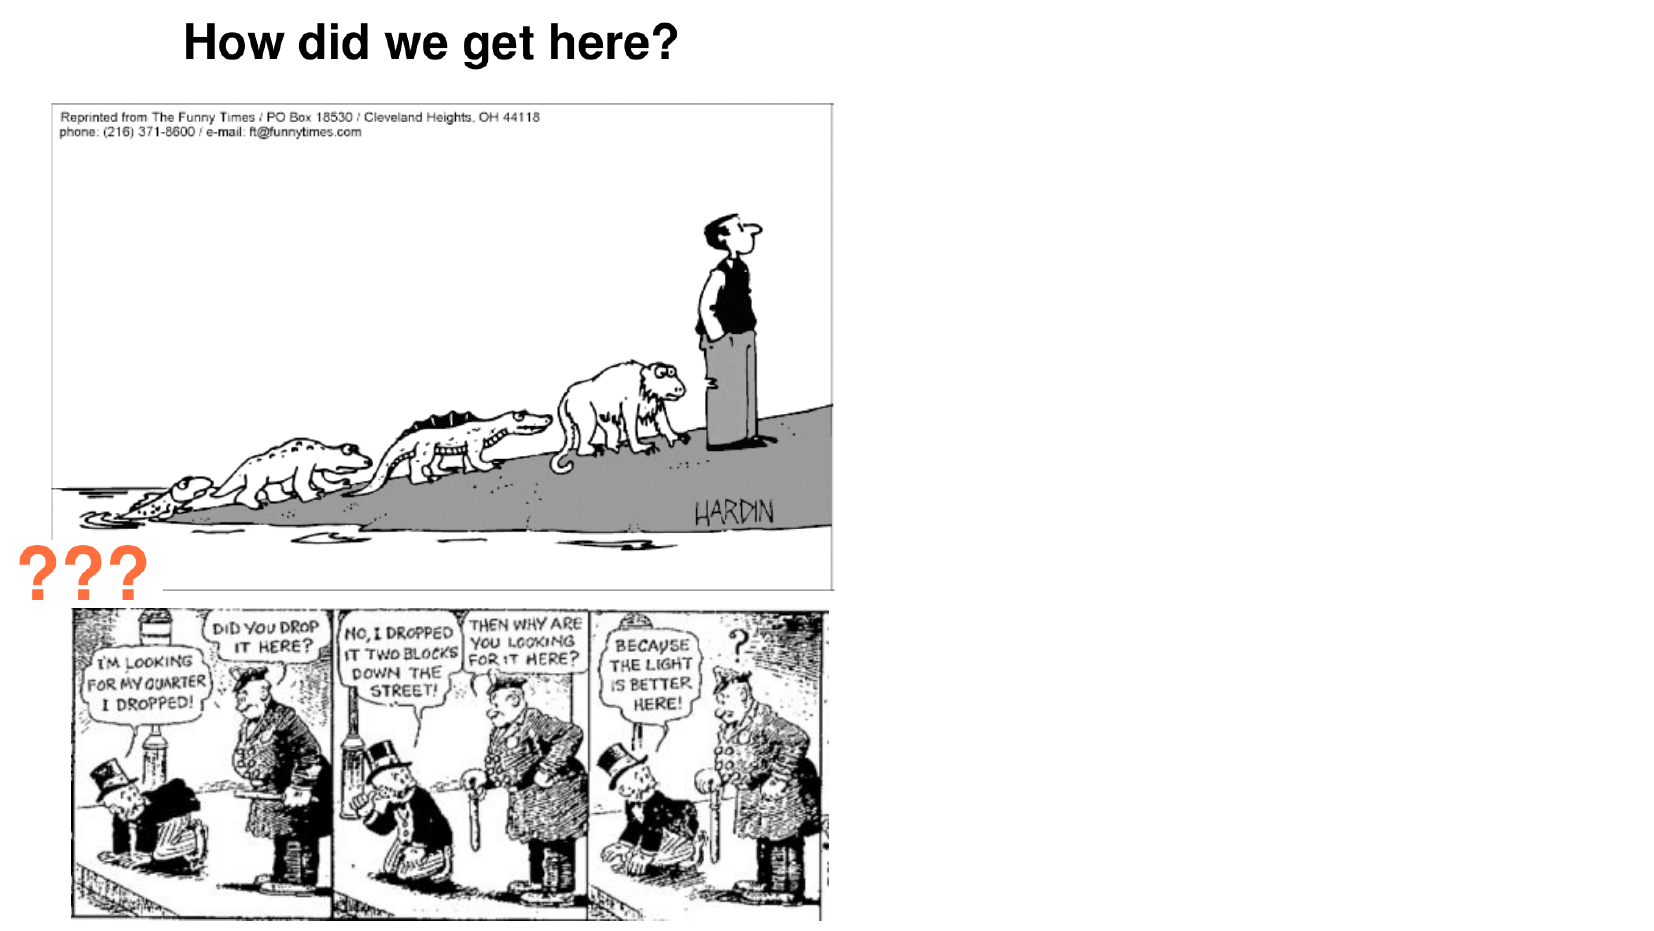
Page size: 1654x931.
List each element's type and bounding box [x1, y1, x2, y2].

picture [12, 8, 854, 921]
